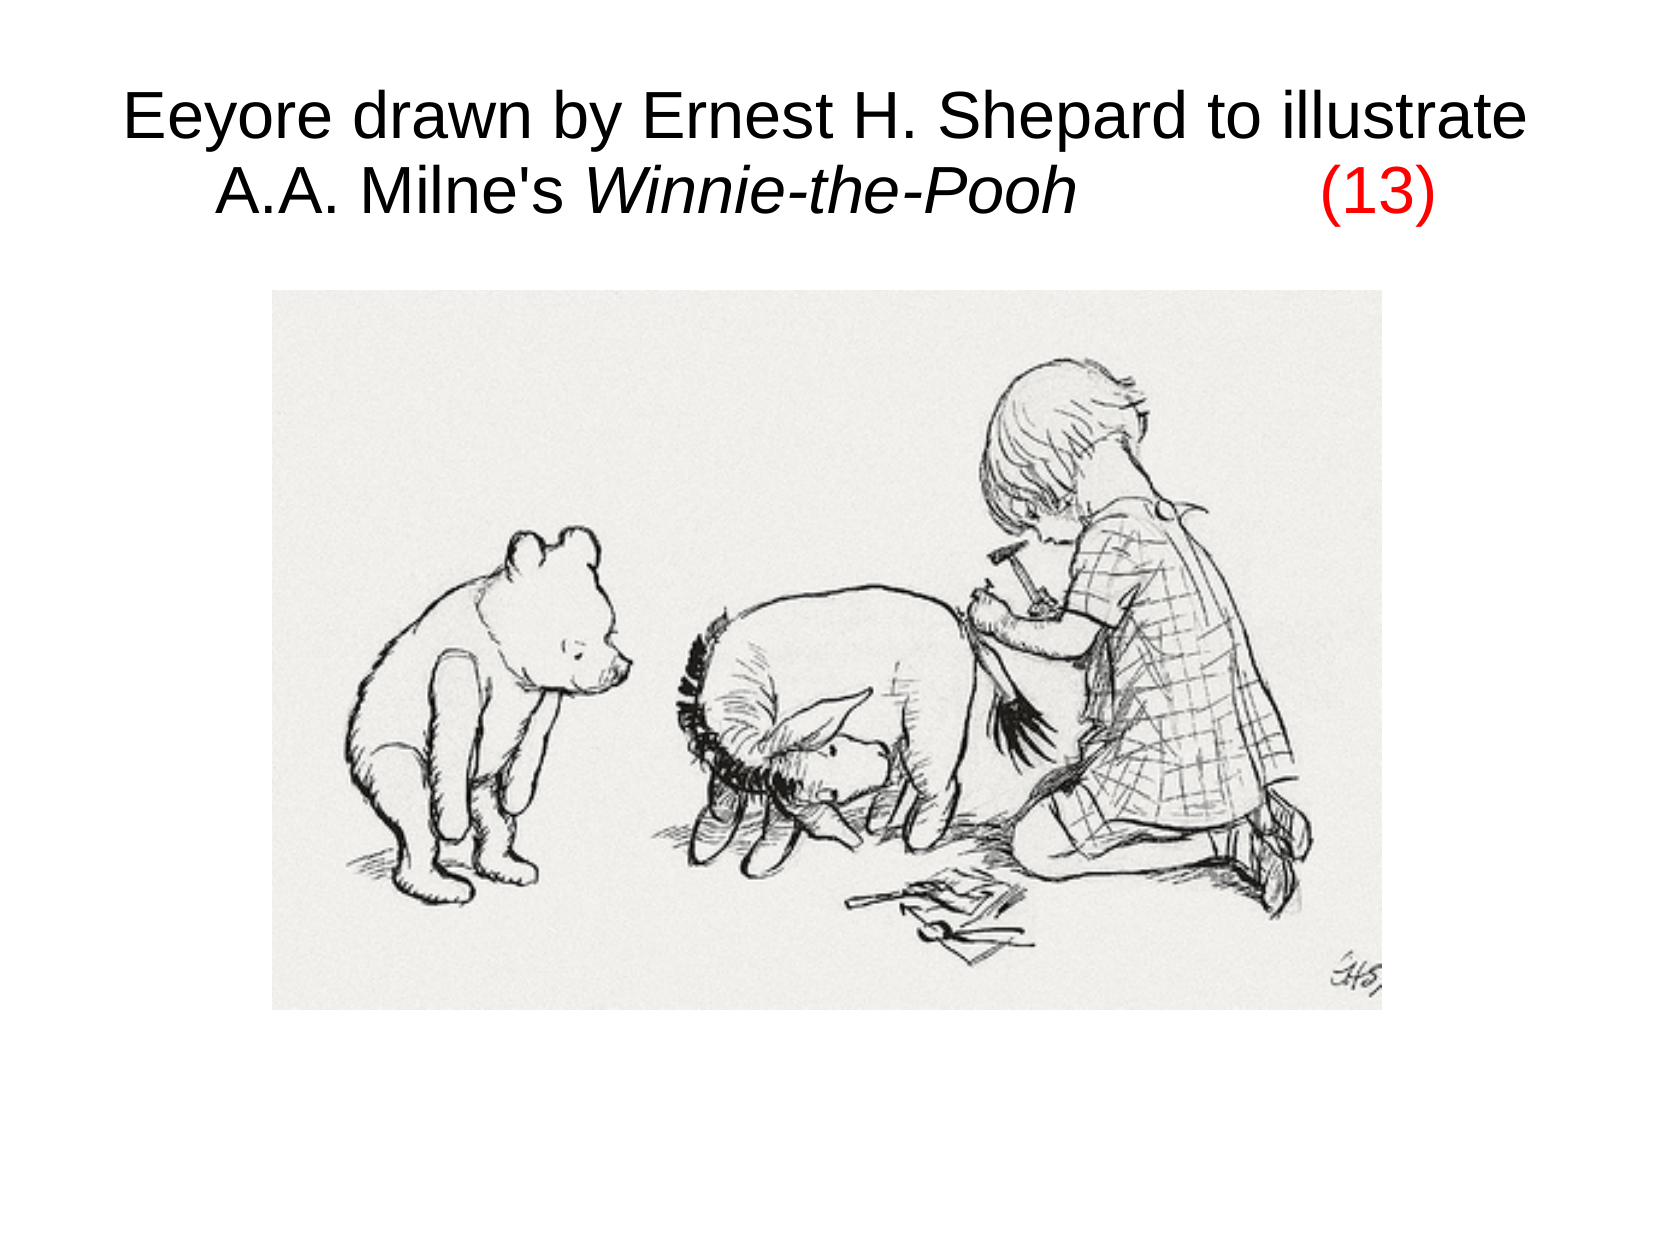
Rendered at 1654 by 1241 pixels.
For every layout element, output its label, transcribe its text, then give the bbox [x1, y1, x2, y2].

title Eeyore drawn by Ernest H. Shepard to illustrate A.A. Milne's Winnie-the-Pooh (13) [82, 49, 1571, 257]
picture [272, 290, 1382, 1010]
